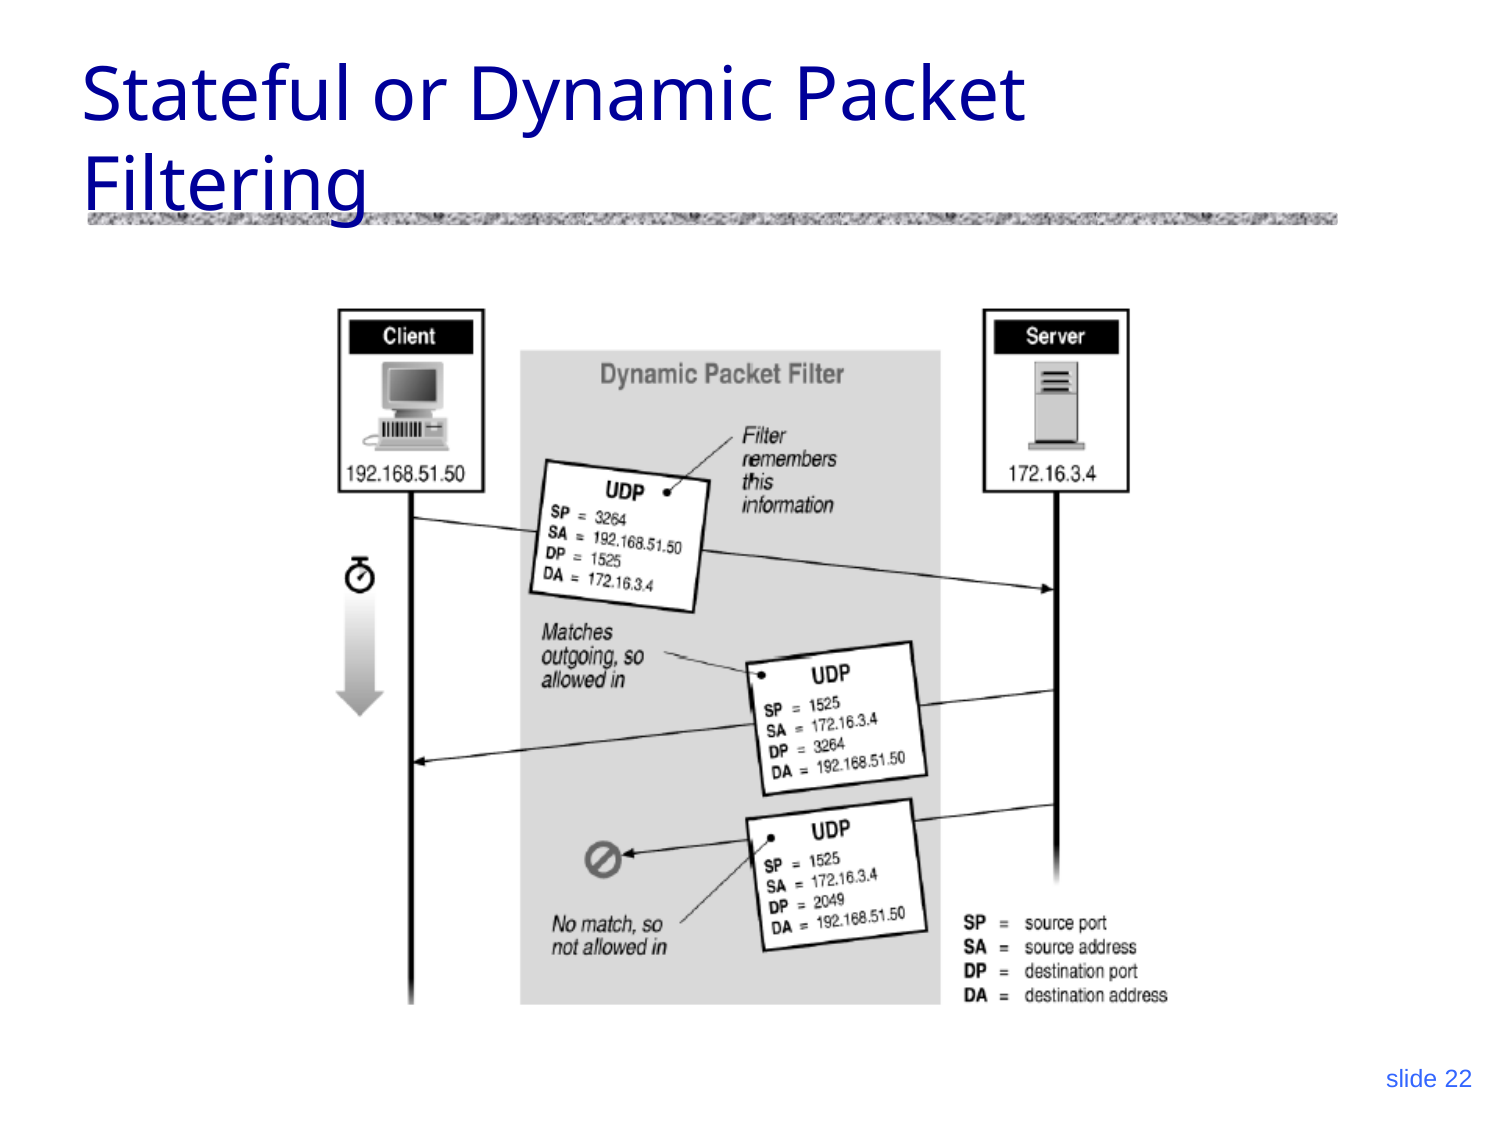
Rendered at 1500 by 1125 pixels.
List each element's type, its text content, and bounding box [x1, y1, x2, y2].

picture [87, 212, 357, 226]
text_box Stateful or Dynamic Packet Filtering [66, 37, 1342, 188]
text_box slide <number> [1174, 1025, 1488, 1101]
picture [357, 212, 1338, 226]
picture [275, 287, 1191, 1030]
